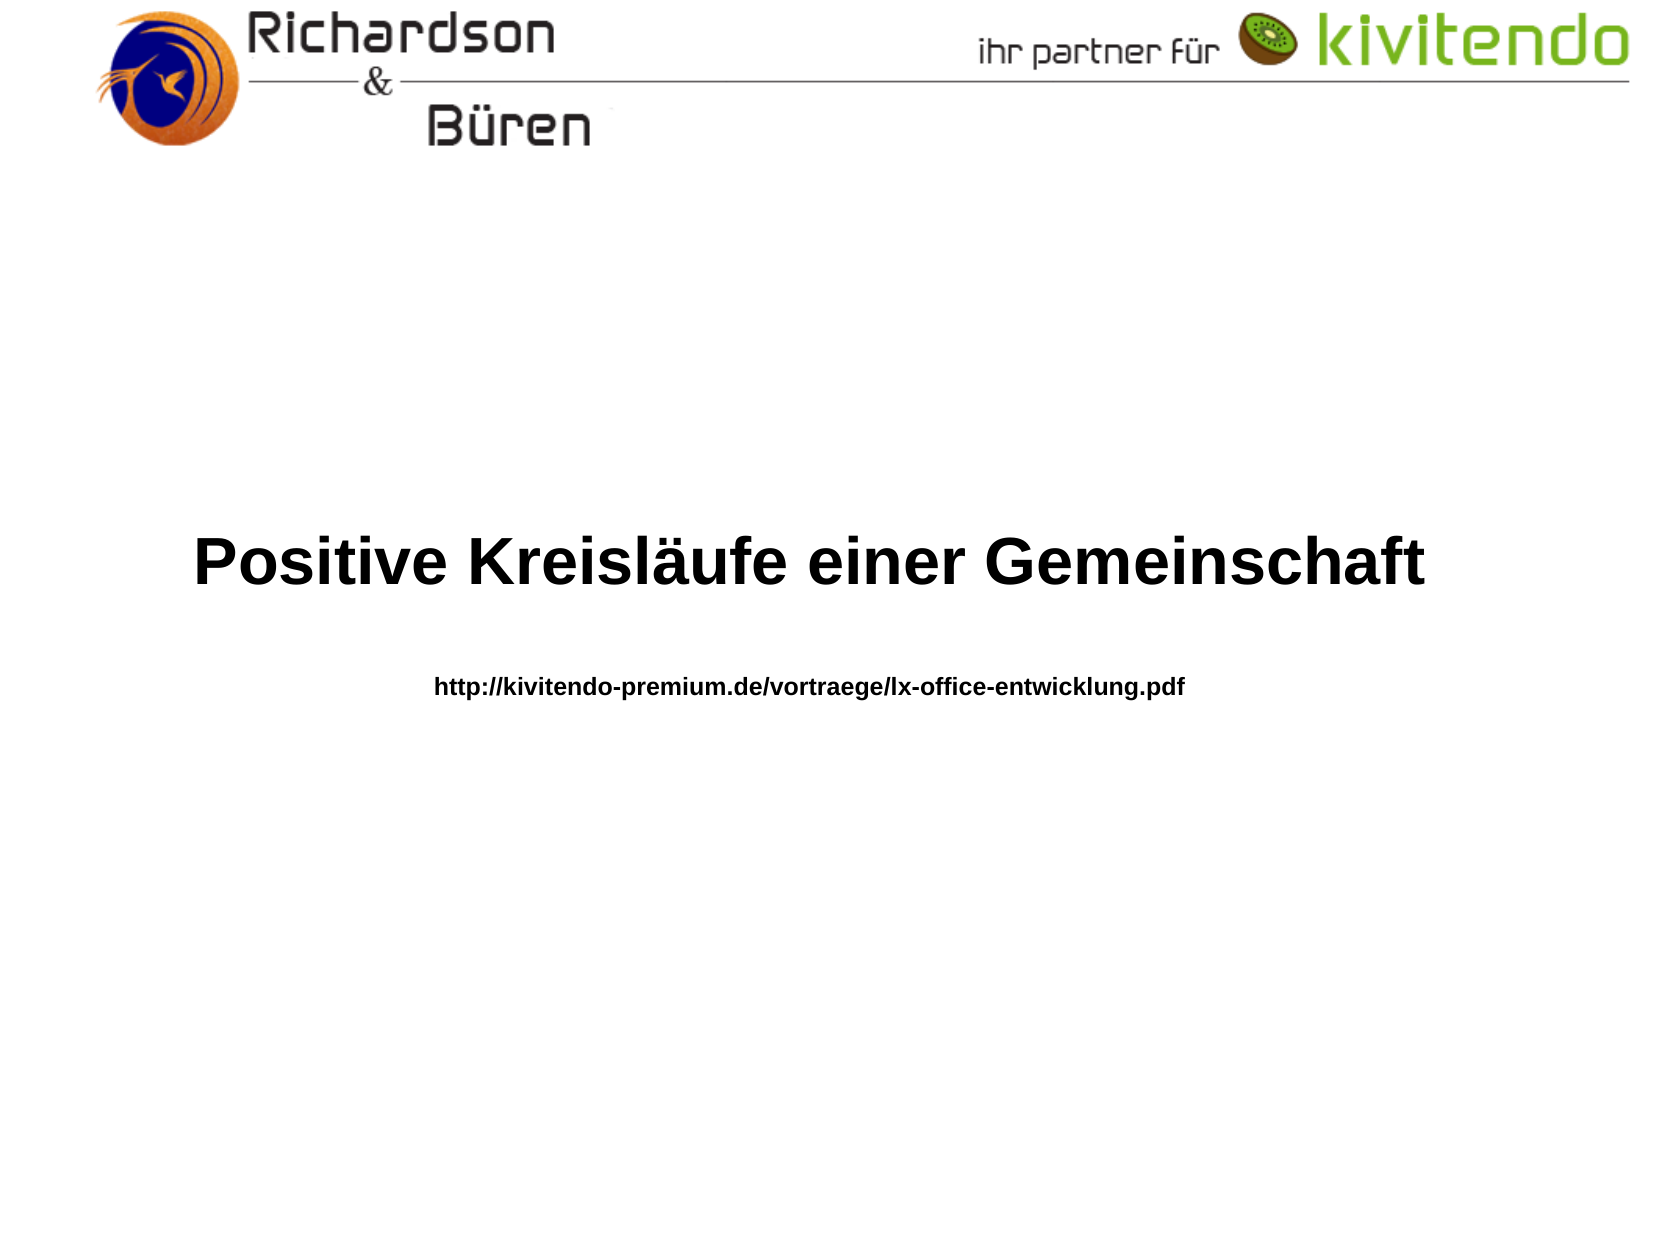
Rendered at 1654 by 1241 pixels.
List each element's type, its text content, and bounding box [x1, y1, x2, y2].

subtitle Positive Kreisläufe einer Gemeinschaft http://kivitendo-premium.de/vortraege/lx-office-entwicklung.pdf [82, 290, 1538, 1010]
picture [63, 0, 1642, 149]
